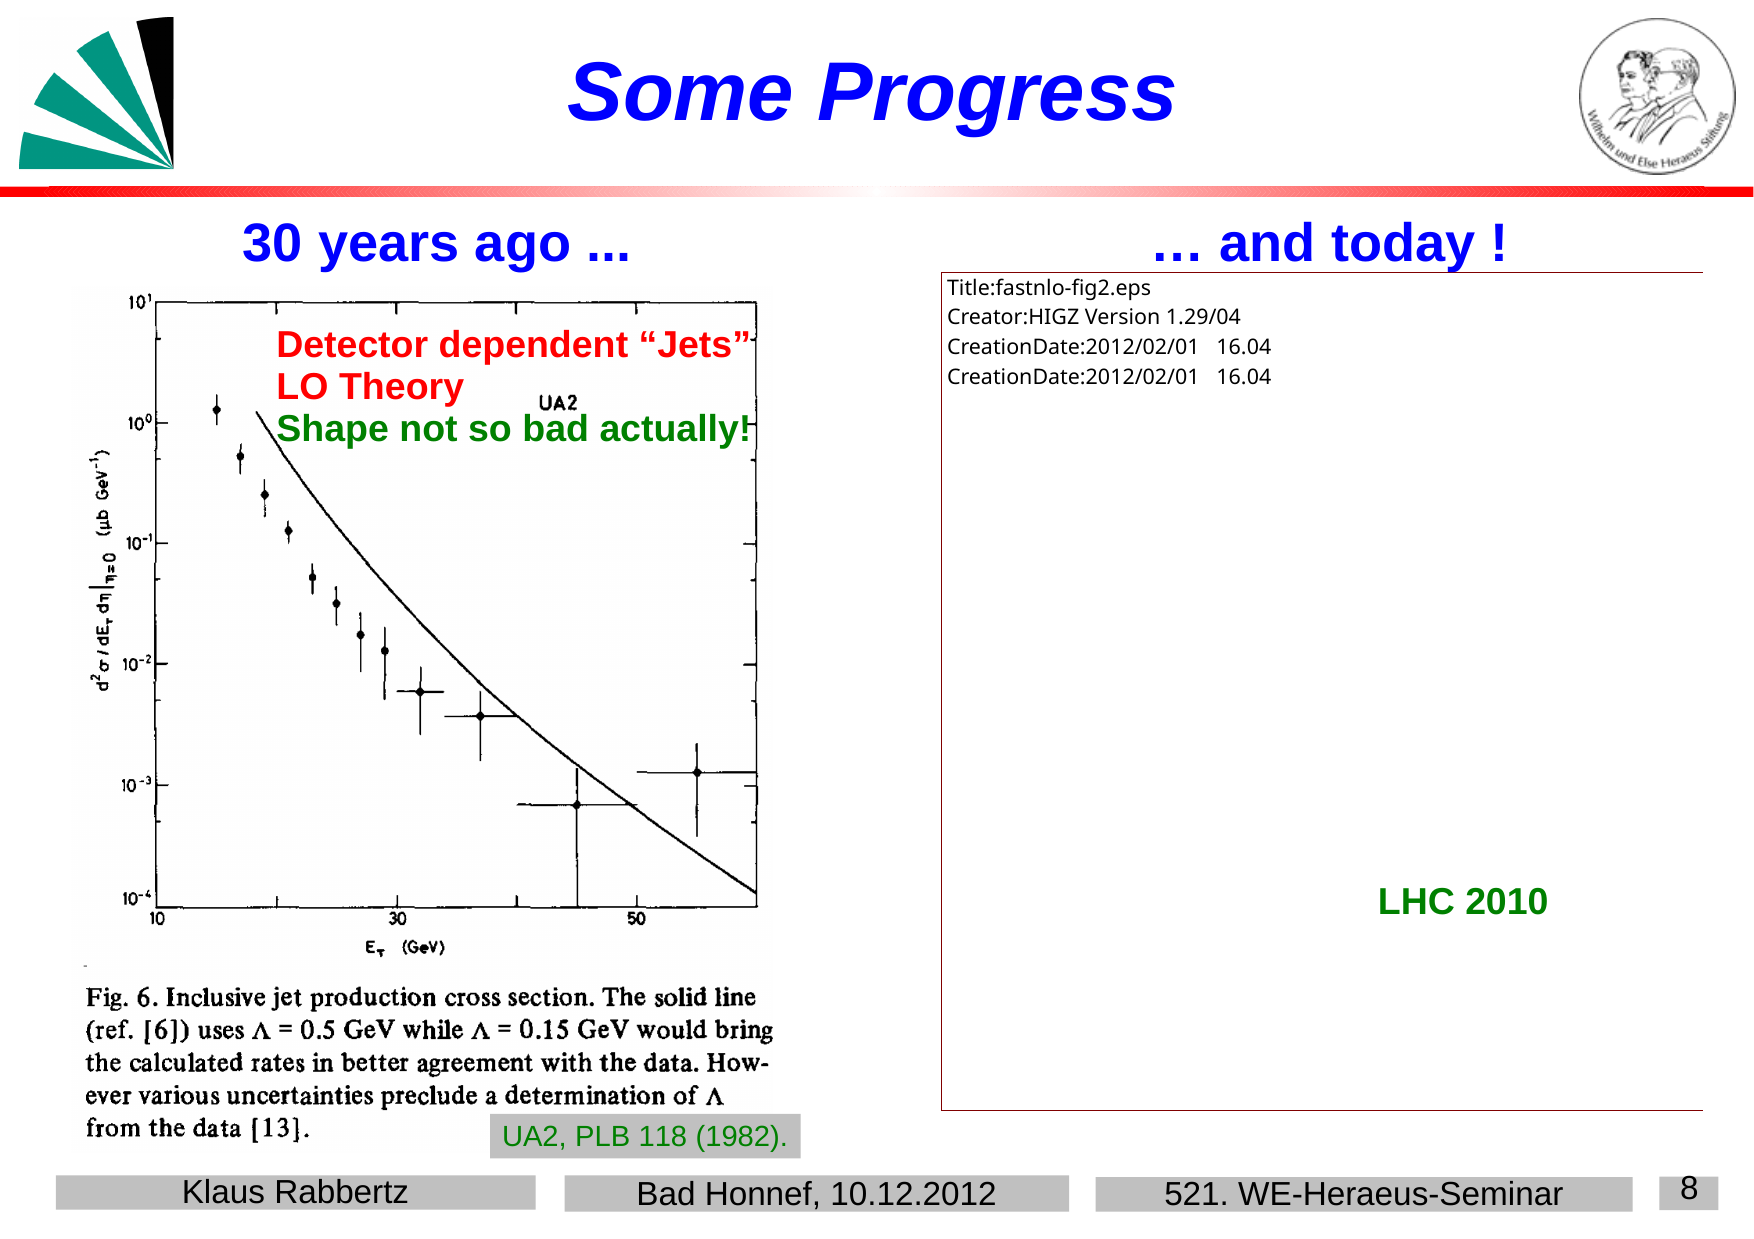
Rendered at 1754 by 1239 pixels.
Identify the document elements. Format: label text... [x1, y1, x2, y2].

text_box 30 years ago ... [230, 206, 644, 279]
picture [1579, 18, 1736, 175]
picture [71, 286, 773, 1153]
text_box … and today ! [1138, 206, 1521, 279]
picture [19, 17, 174, 171]
text_box Detector dependent “Jets” LO Theory Shape not so bad actually! [264, 317, 764, 456]
text_box LHC 2010 [1366, 874, 1561, 929]
title Some Progress [220, 0, 1525, 184]
picture [940, 271, 1703, 1111]
text_box UA2, PLB 118 (1982). [490, 1113, 801, 1159]
